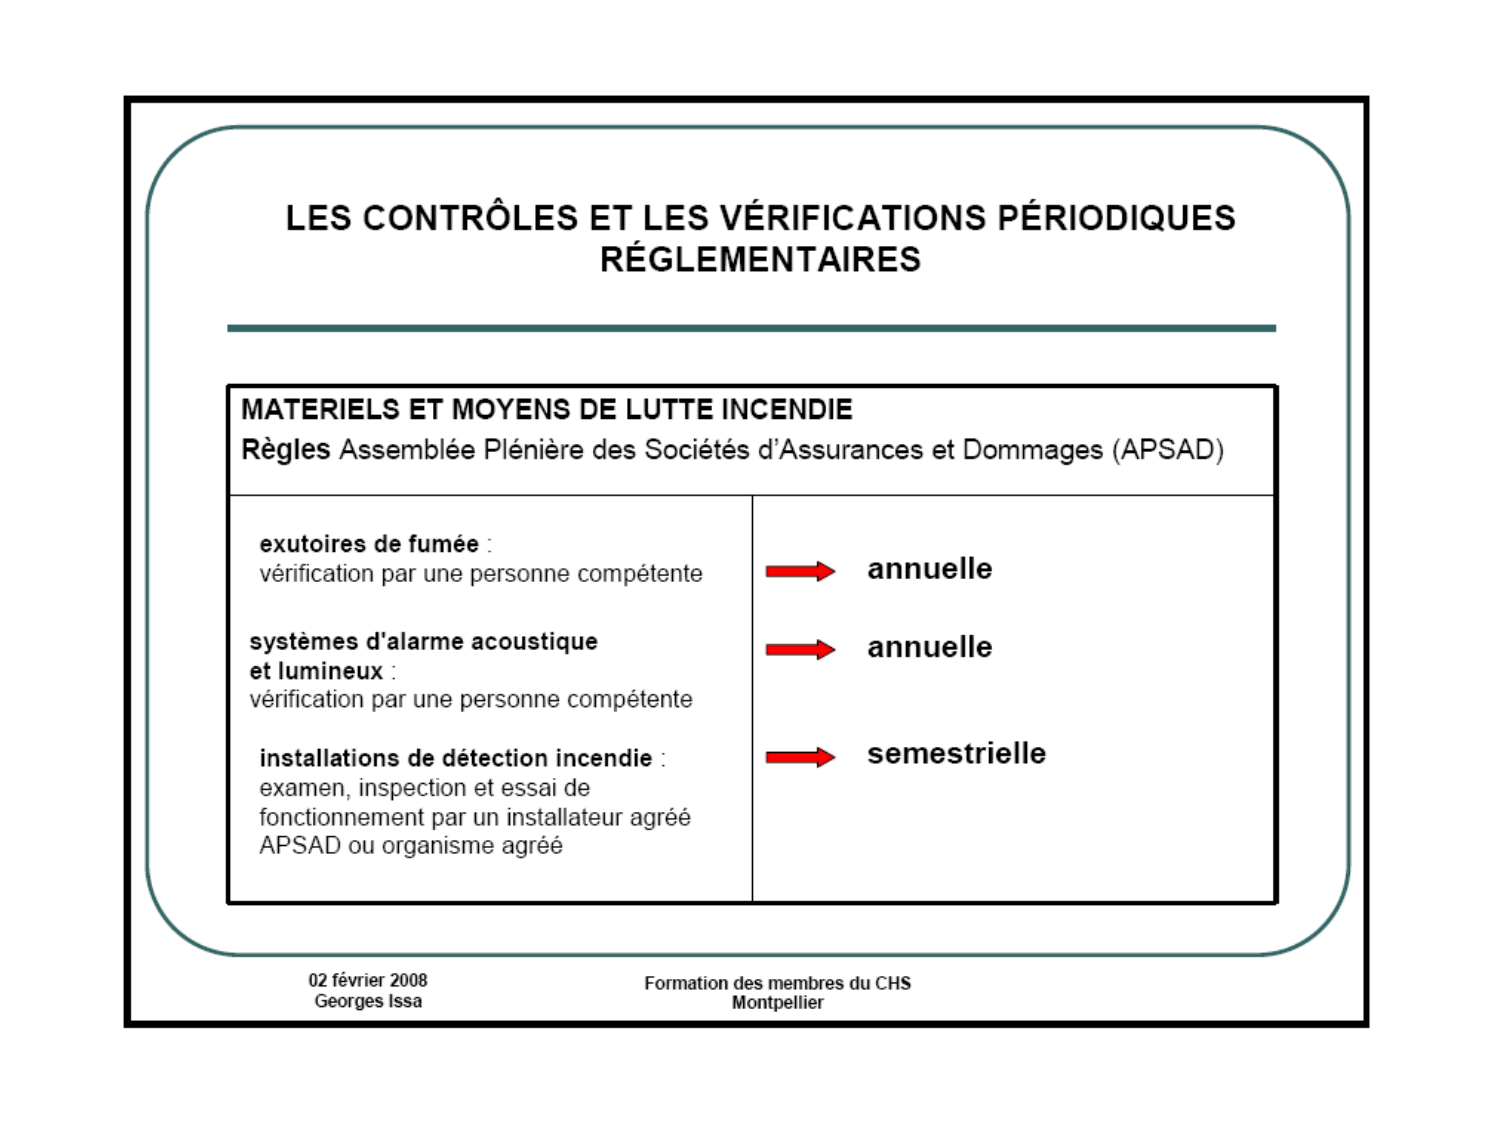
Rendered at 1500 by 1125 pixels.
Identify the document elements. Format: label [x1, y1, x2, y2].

picture [115, 84, 1385, 1041]
